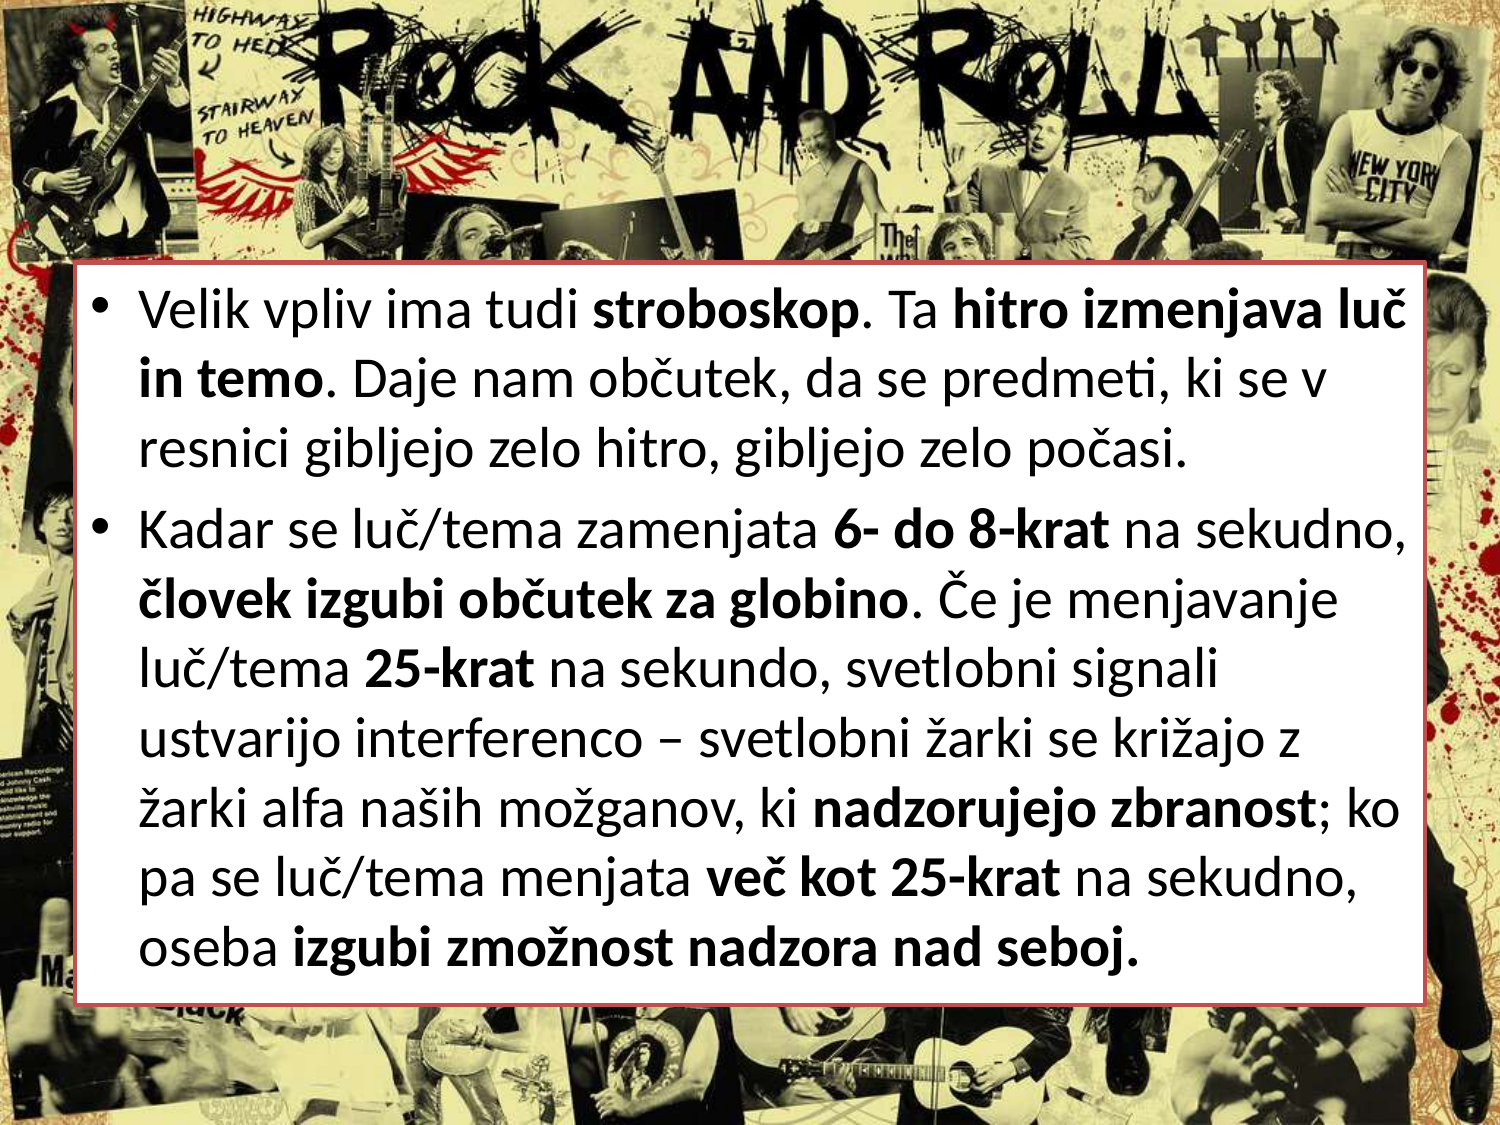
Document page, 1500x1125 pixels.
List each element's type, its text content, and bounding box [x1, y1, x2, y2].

picture [0, 0, 1500, 1125]
list Velik vpliv ima tudi stroboskop. Ta hitro izmenjava luč in temo. Daje nam občutek, da se predmeti, ki se v resnici gibljejo zelo hitro, gibljejo zelo počasi. Kadar se luč/tema zamenjata 6- do 8-krat na sekudno, človek izgubi občutek za globino. Če je menjavanje luč/tema 25-krat na sekundo, svetlobni signali ustvarijo interferenco – svetlobni žarki se križajo z žarki alfa naših možganov, ki nadzorujejo zbranost; ko pa se luč/tema menjata več kot 25-krat na sekudno, oseba izgubi zmožnost nadzora nad seboj. [75, 262, 1425, 1005]
